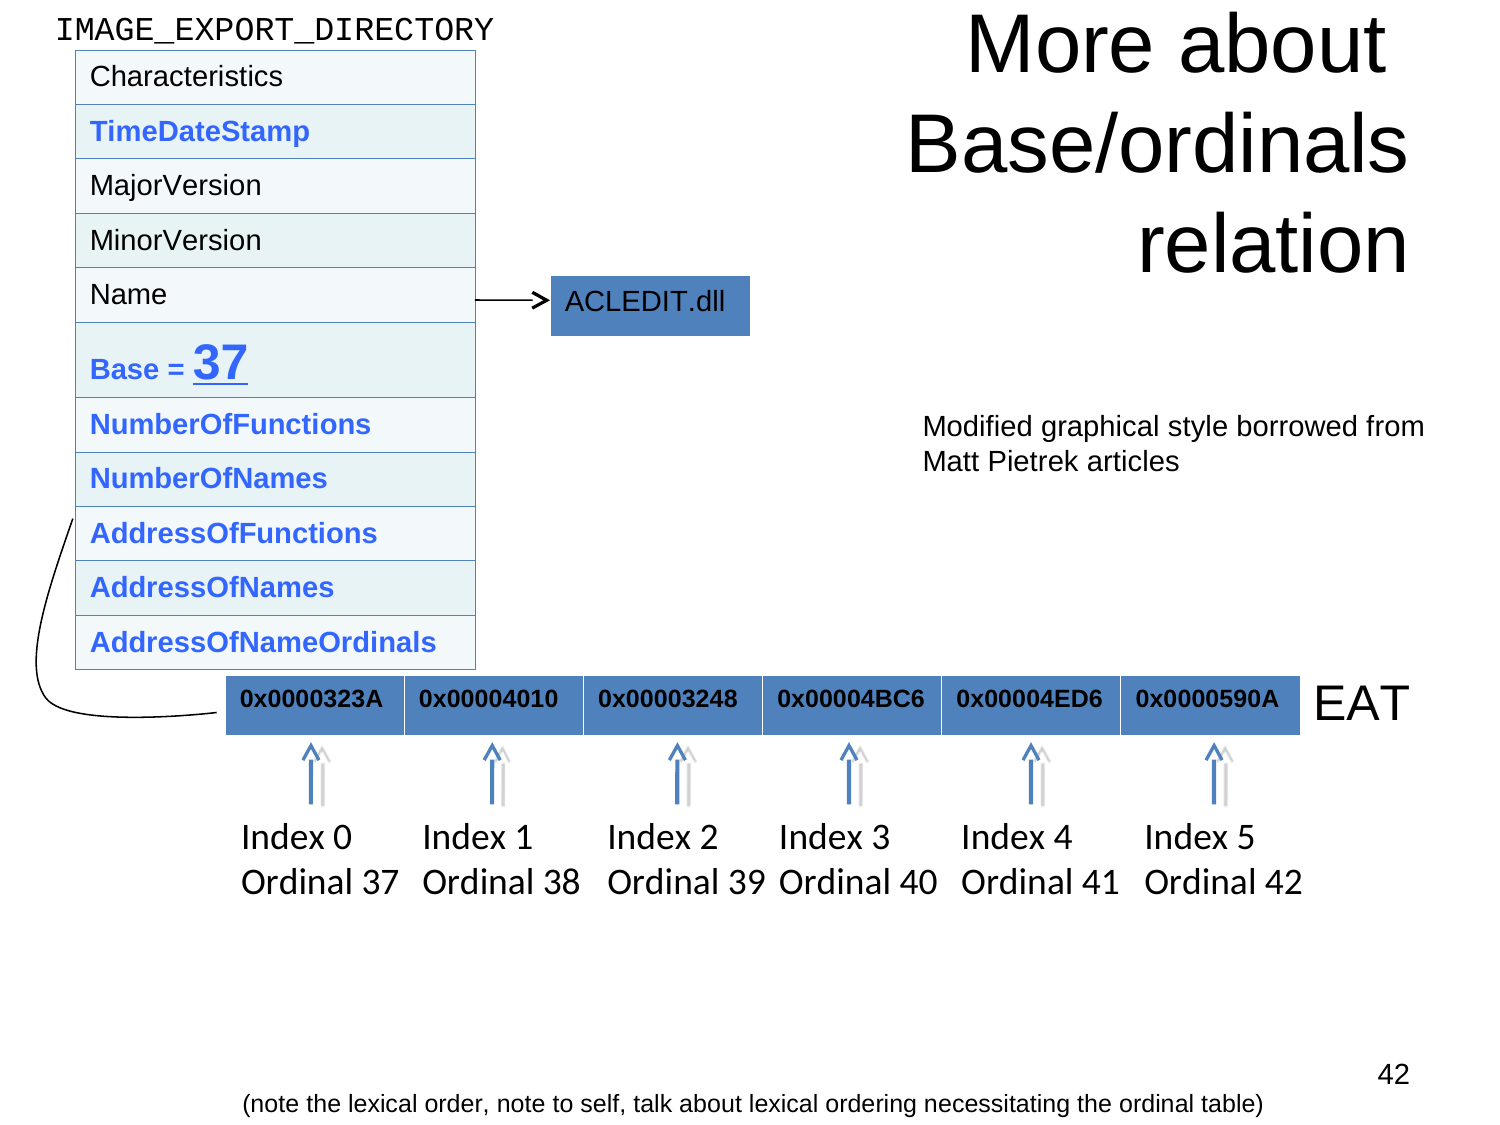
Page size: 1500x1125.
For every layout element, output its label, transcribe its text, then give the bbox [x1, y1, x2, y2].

table_header ACLEDIT.dll [551, 276, 750, 336]
table_cell Name [76, 268, 475, 322]
table_cell NumberOfFunctions [76, 398, 475, 452]
text_box (note the lexical order, note to self, talk about lexical ordering necessitating the ordinal table) [227, 1079, 1282, 1125]
text_box Modified graphical style borrowed from Matt Pietrek articles [907, 399, 1449, 486]
table_cell AddressOfNames [76, 561, 475, 615]
table_header Characteristics [76, 56, 475, 104]
text_box Index 4 Ordinal 41 [946, 804, 1129, 910]
table_header 0x00004ED6 [942, 676, 1120, 735]
table_cell NumberOfNames [76, 453, 475, 506]
table_cell Base = 37 [76, 323, 475, 397]
title More about Base/ordinals relation [476, 0, 1426, 297]
table_header 0x00003248 [584, 676, 762, 735]
table_cell AddressOfNameOrdinals [76, 616, 475, 669]
text_box <number> [1074, 1042, 1426, 1103]
text_box Index 5 Ordinal 42 [1129, 804, 1319, 910]
table_header 0x00004BC6 [763, 676, 941, 735]
text_box Index 3 Ordinal 40 [764, 804, 946, 910]
text_box Index 2 Ordinal 39 [592, 804, 764, 910]
table_cell MinorVersion [76, 214, 475, 267]
table_header 0x0000590A [1121, 676, 1298, 735]
text_box Index 0 Ordinal 37 [226, 804, 407, 910]
text_box IMAGE_EXPORT_DIRECTORY [39, 0, 510, 56]
table_header 0x00004010 [405, 676, 583, 735]
text_box Index 1 Ordinal 38 [407, 804, 592, 910]
text_box EAT [1298, 662, 1426, 738]
table_header 0x0000323A [226, 676, 404, 735]
table_cell AddressOfFunctions [76, 507, 475, 560]
table_cell MajorVersion [76, 159, 475, 213]
table_cell TimeDateStamp [76, 105, 475, 158]
